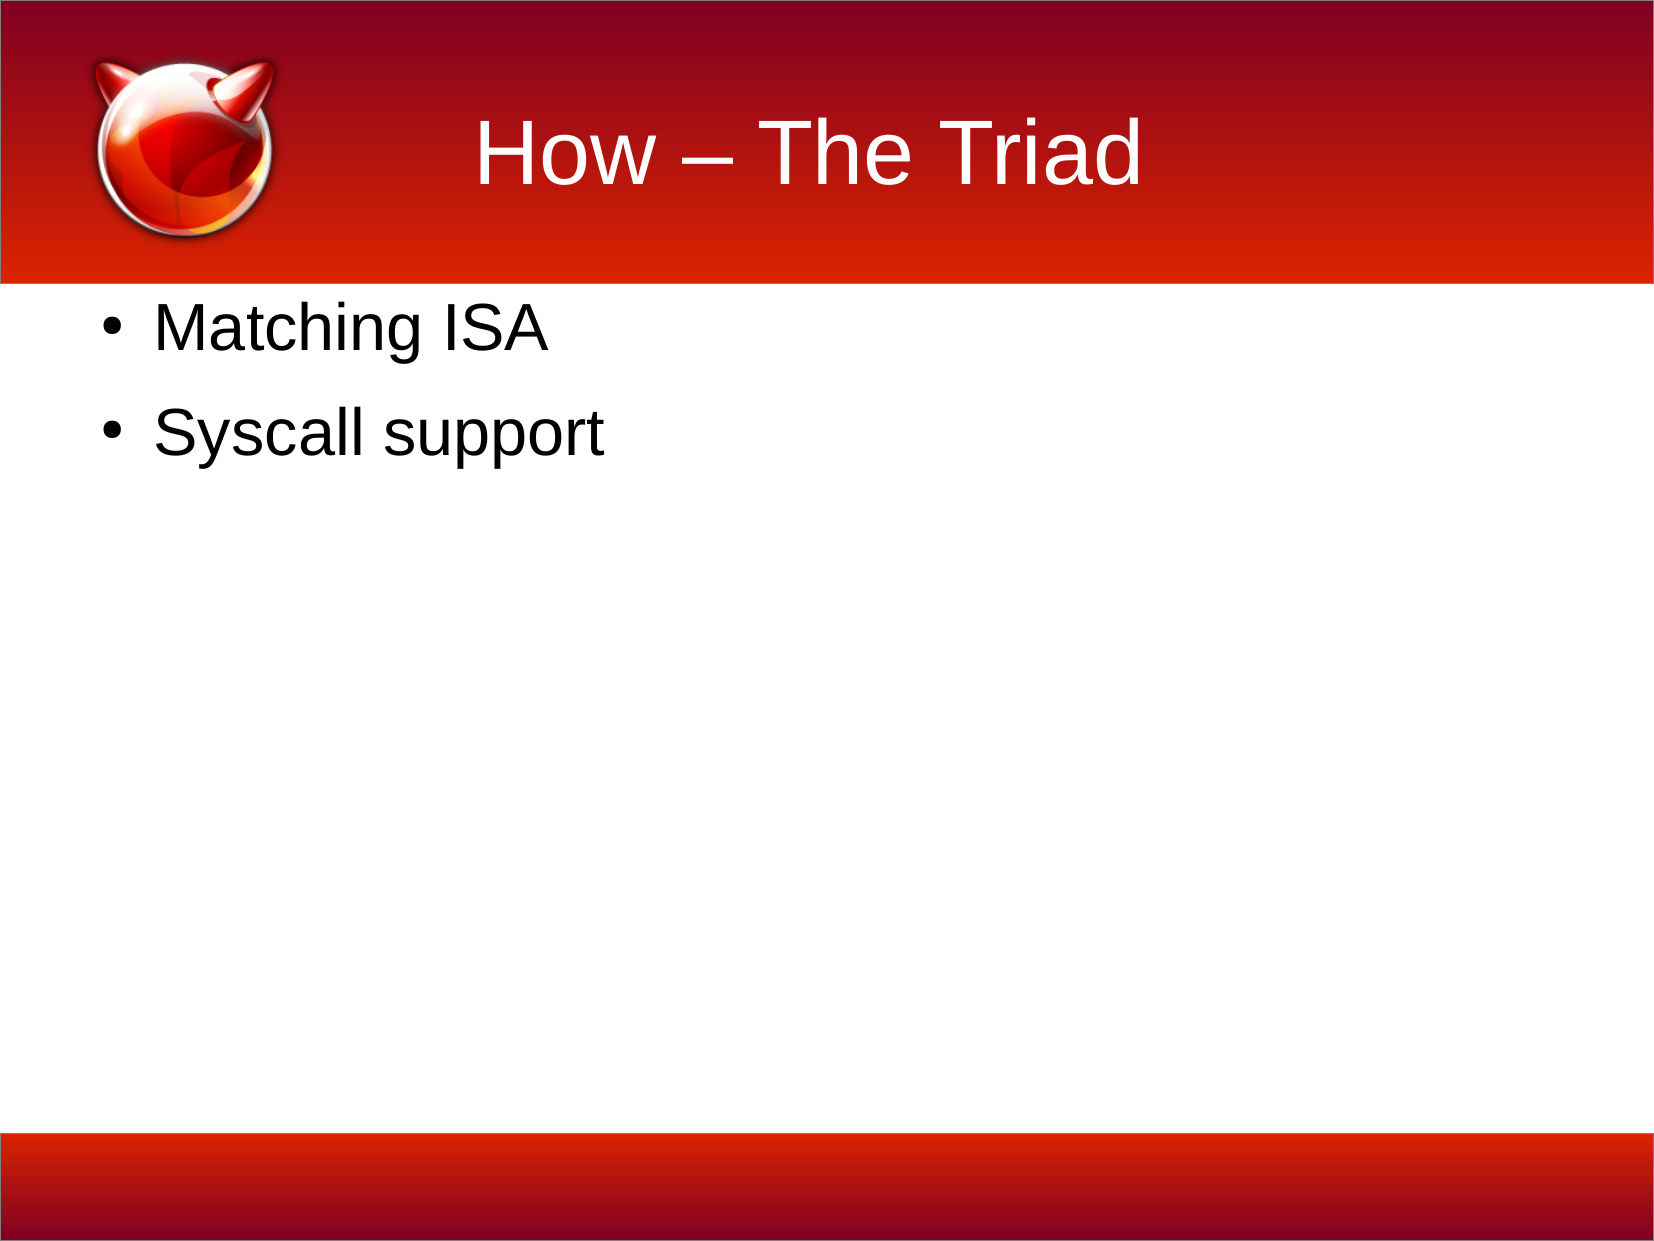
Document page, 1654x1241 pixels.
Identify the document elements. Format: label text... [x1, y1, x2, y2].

list Matching ISA Syscall support [82, 290, 1538, 1010]
title How – The Triad [82, 49, 1536, 257]
